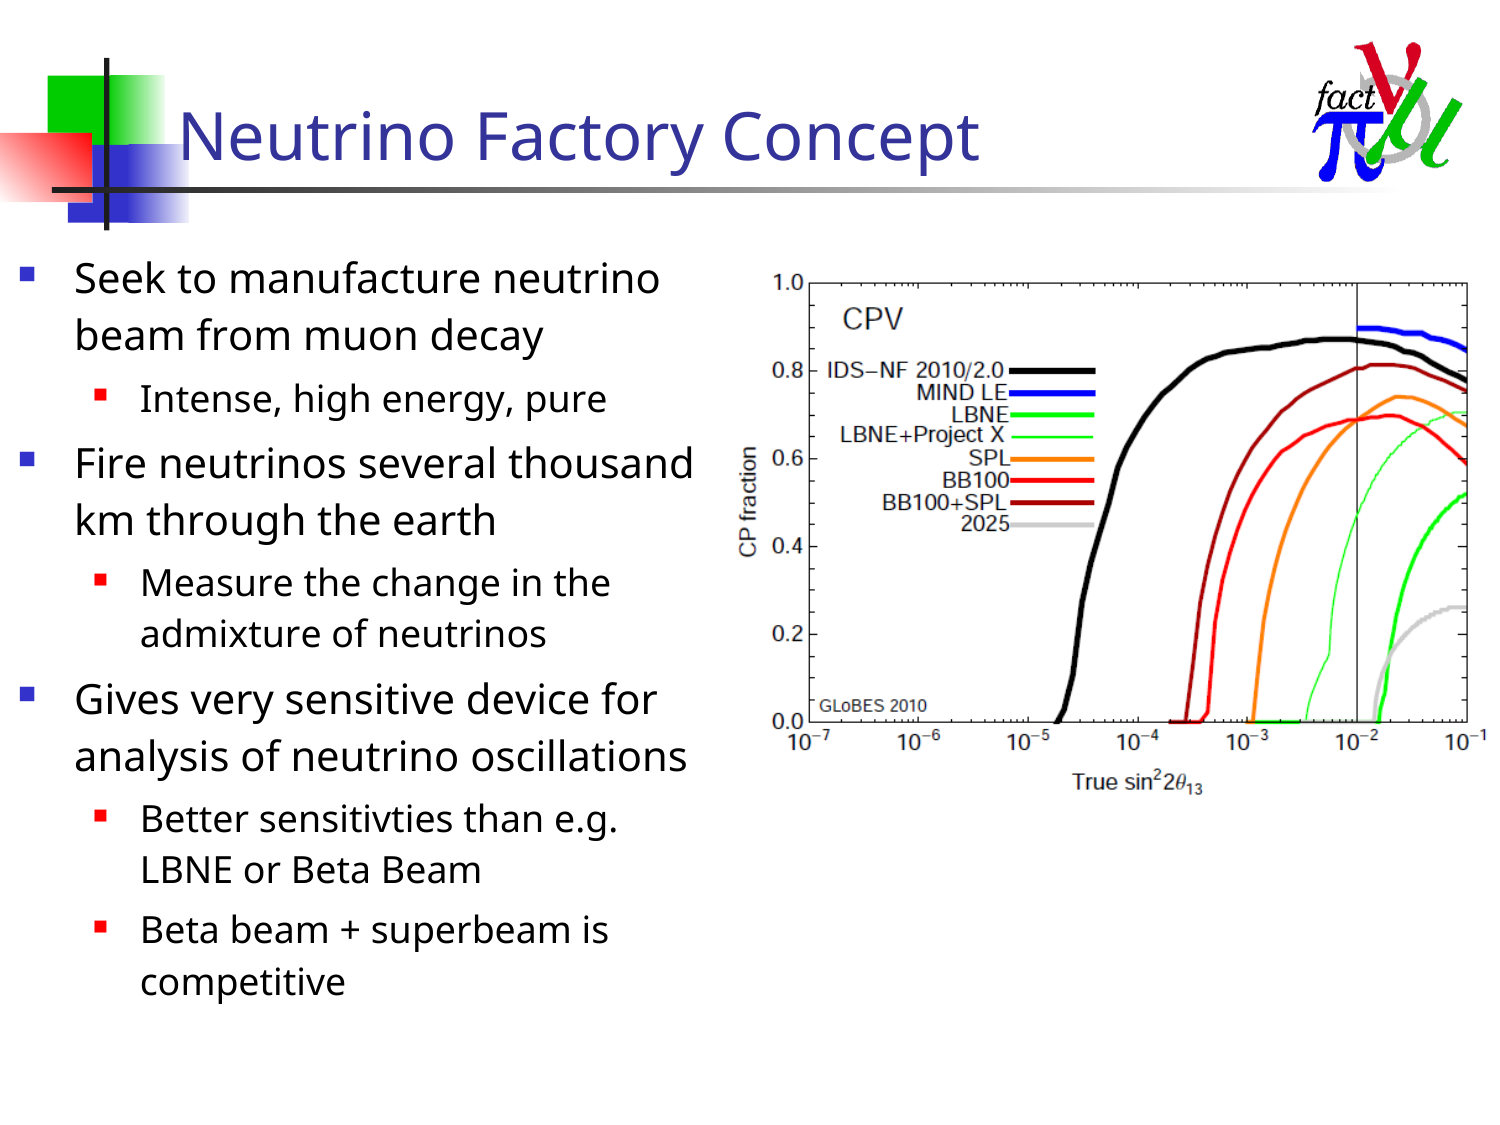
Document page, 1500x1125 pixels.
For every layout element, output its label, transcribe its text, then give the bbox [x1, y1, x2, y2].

title Neutrino Factory Concept [162, 0, 1441, 188]
picture [1441, 41, 1463, 188]
picture [700, 248, 1500, 812]
list Seek to manufacture neutrino beam from muon decay Intense, high energy, pure Fire neutrinos several thousand km through the earth Measure the change in the admixture of neutrinos Gives very sensitive device for analysis of neutrino oscillations Better sensitivties than e.g. LBNE or Beta Beam Beta beam + superbeam is competitive [3, 241, 712, 1056]
